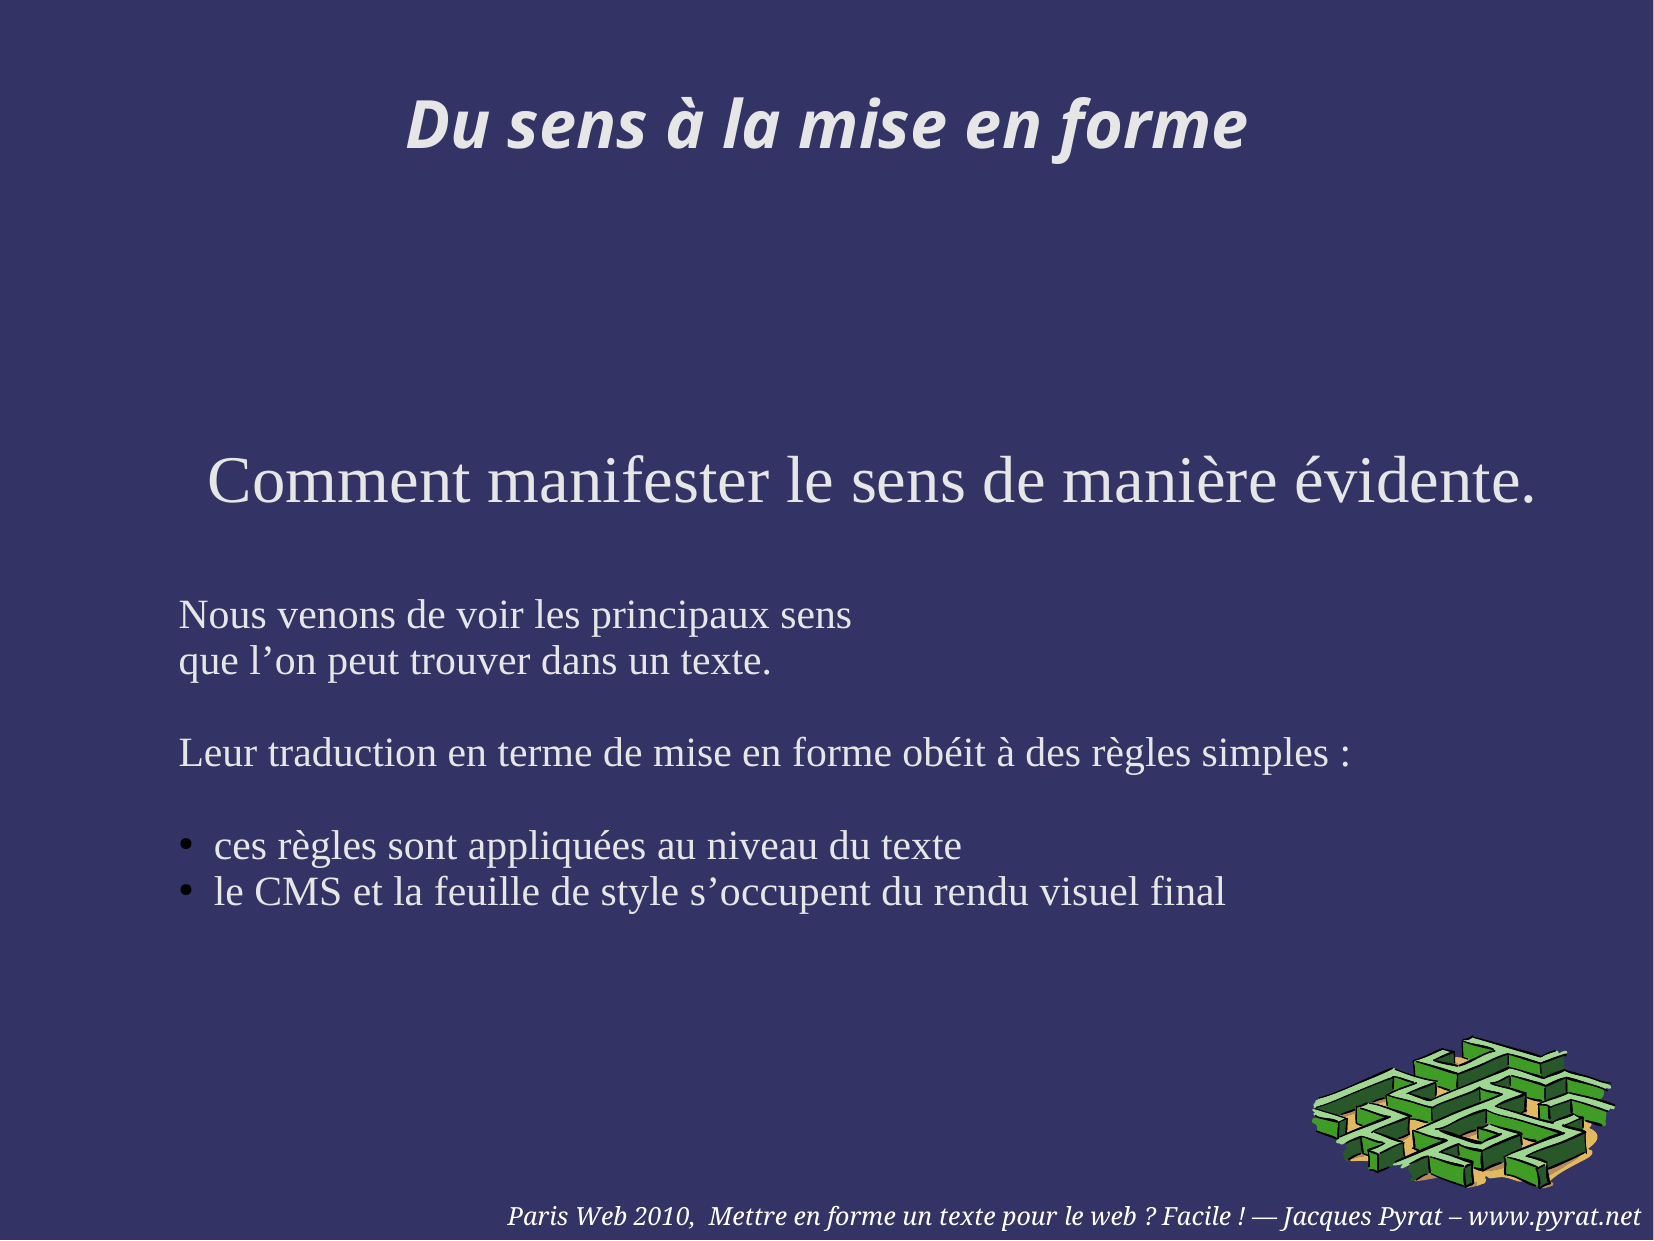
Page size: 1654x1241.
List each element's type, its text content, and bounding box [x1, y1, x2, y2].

subtitle Comment manifester le sens de manière évidente. Nous venons de voir les principaux sens que l’on peut trouver dans un texte. Leur traduction en terme de mise en forme obéit à des règles simples : ces règles sont appliquées au niveau du texte le CMS et la feuille de style s’occupent du rendu visuel final [178, 288, 1570, 1070]
title Du sens à la mise en forme [121, 19, 1534, 227]
